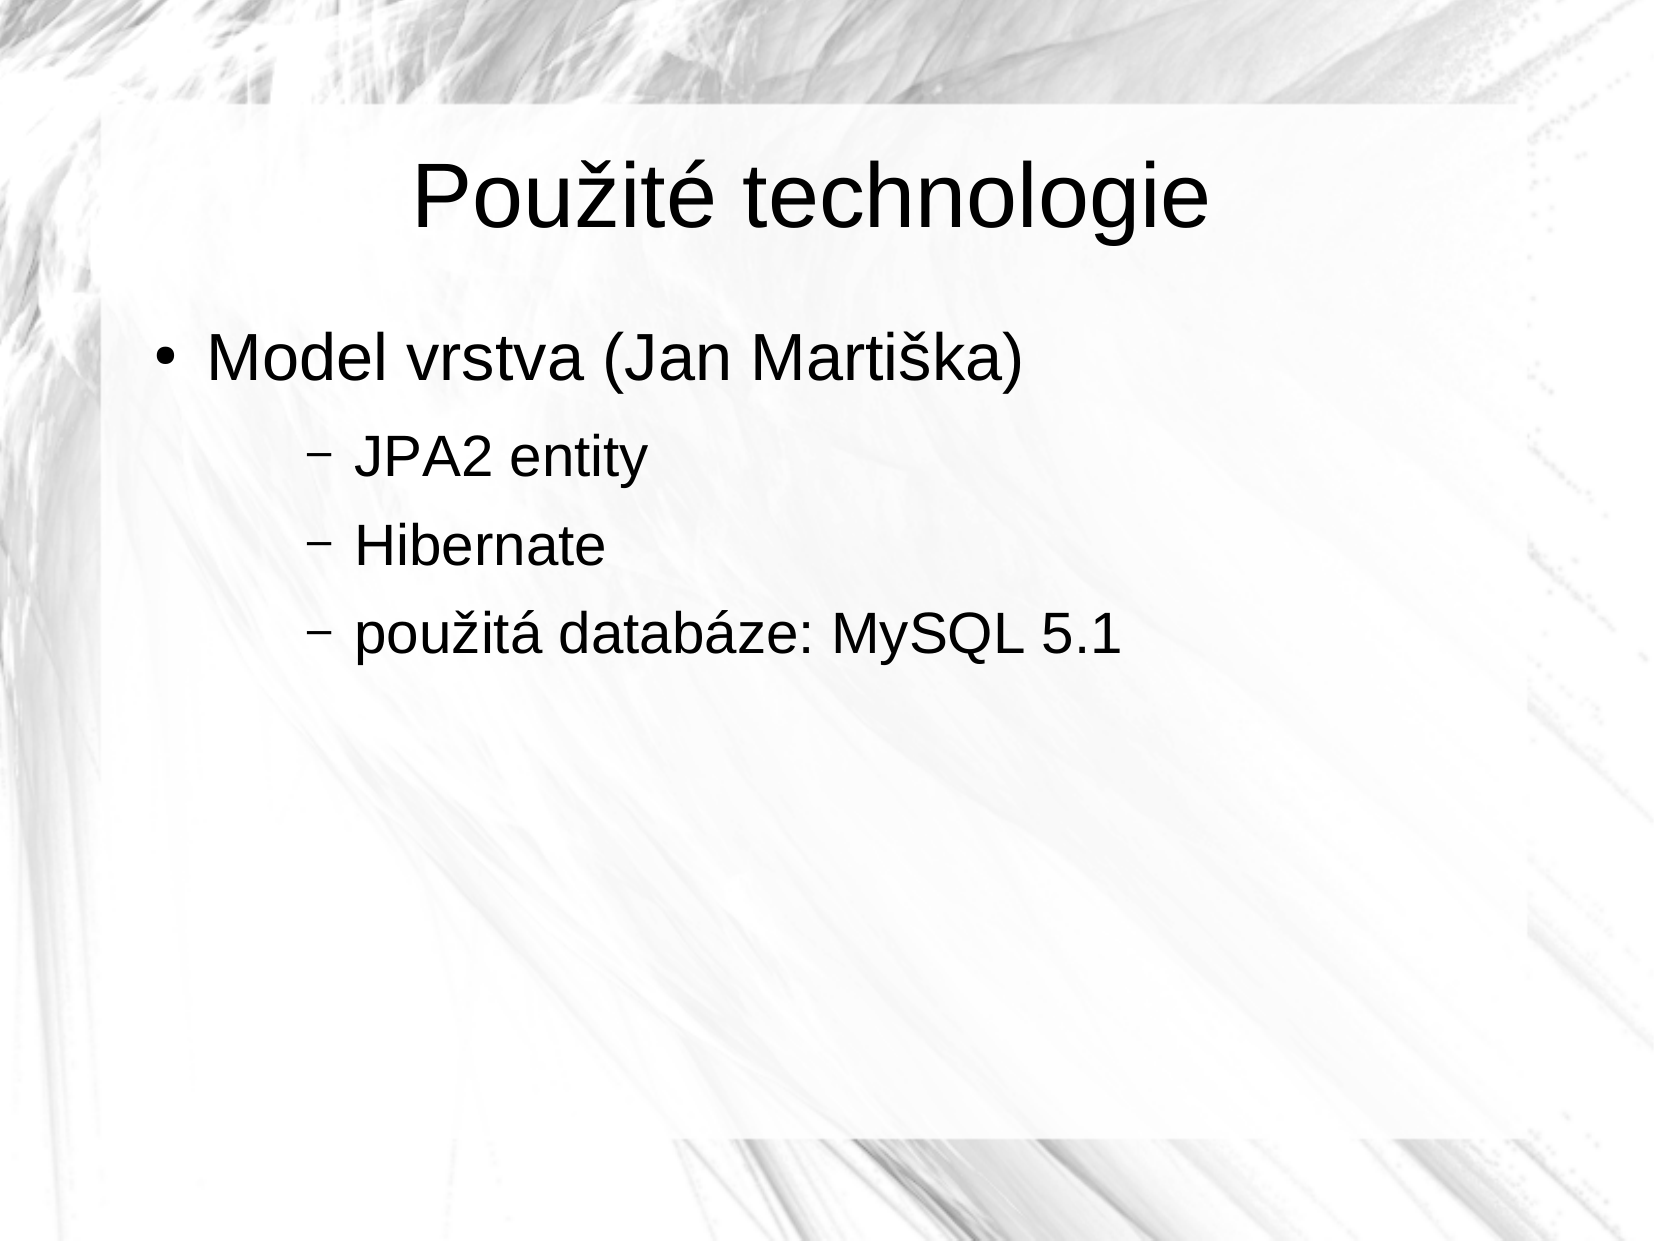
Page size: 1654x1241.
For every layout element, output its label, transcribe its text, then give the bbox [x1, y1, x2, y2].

title Použité technologie [118, 119, 1506, 273]
list Model vrstva (Jan Martiška) JPA2 entity Hibernate použitá databáze: MySQL 5.1 [118, 319, 1571, 931]
picture [0, 0, 1654, 1241]
